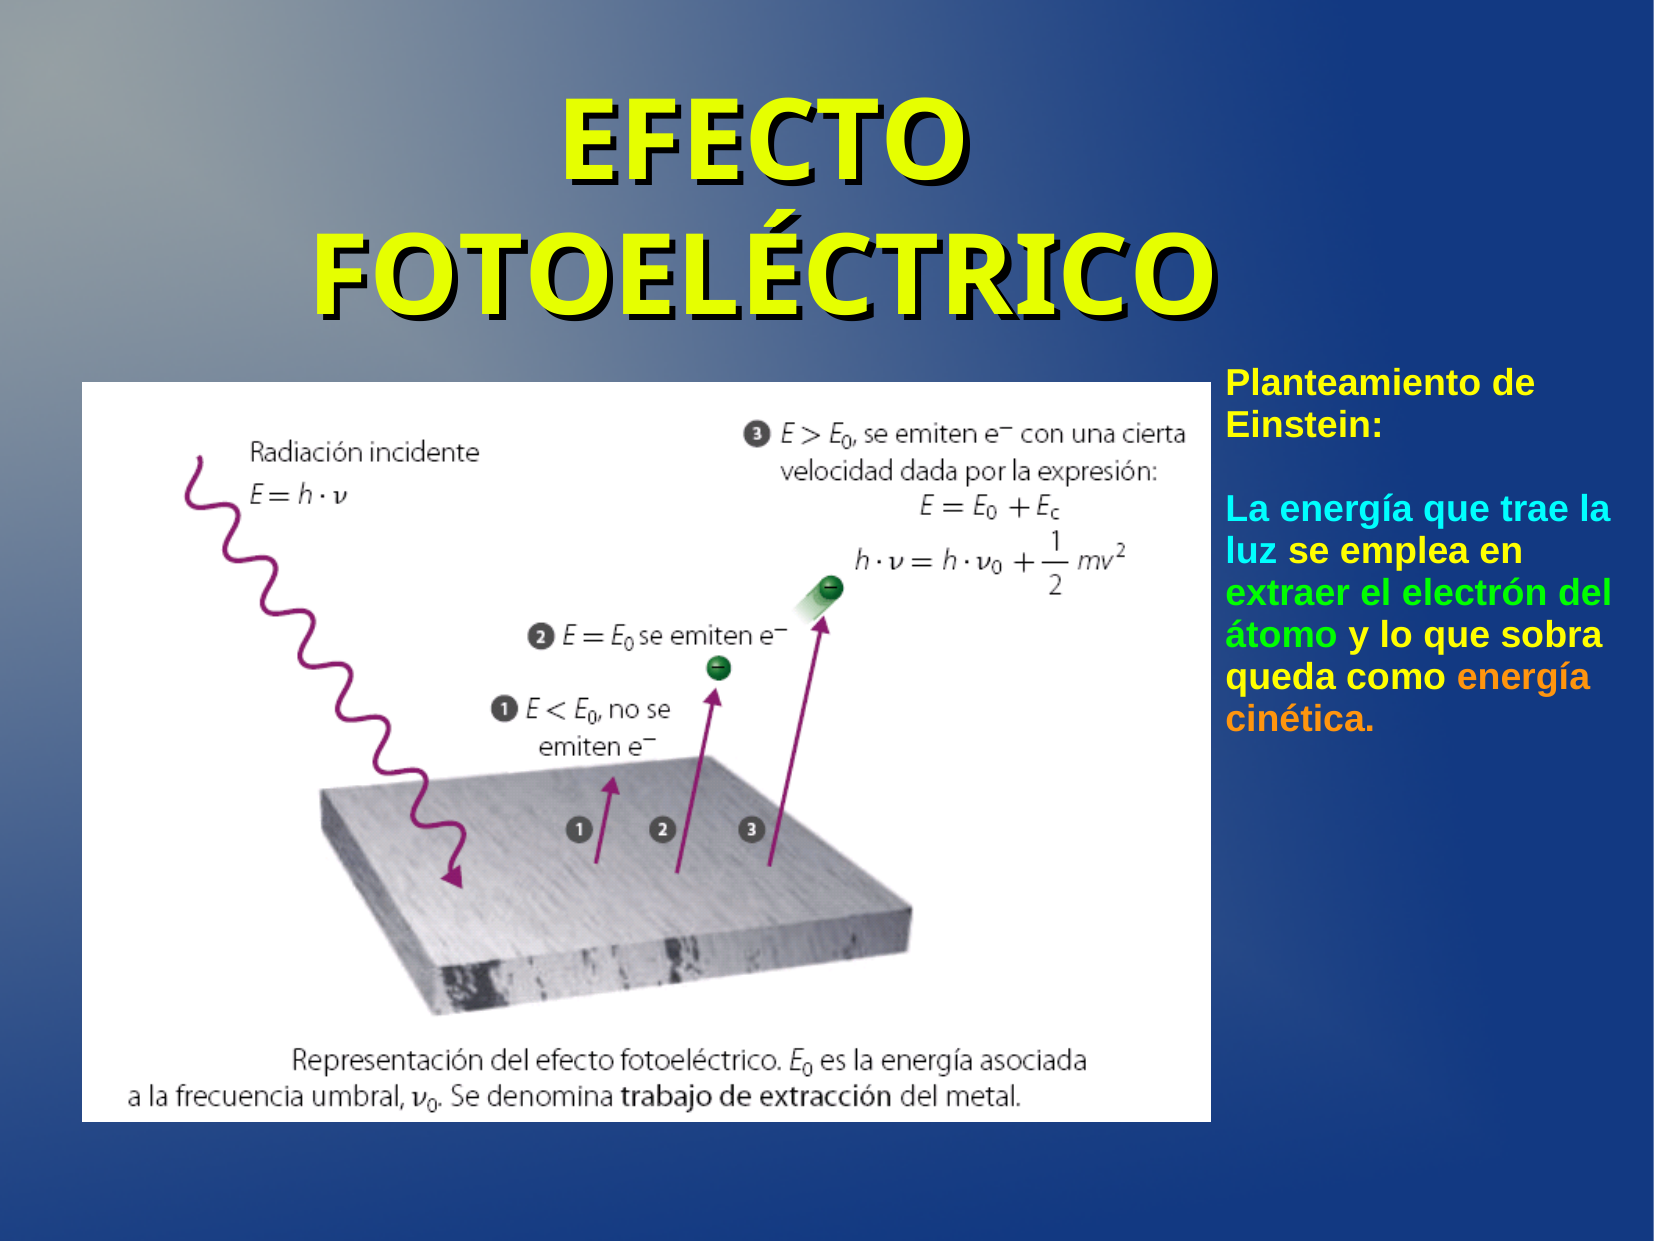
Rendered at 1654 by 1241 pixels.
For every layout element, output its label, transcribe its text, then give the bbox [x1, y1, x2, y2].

text_box Planteamiento de Einstein: La energía que trae la luz se emplea en extraer el electrón del átomo y lo que sobra queda como energía cinética. [1210, 354, 1654, 759]
title EFECTO FOTOELÉCTRICO [88, 59, 1439, 345]
picture [0, 0, 1654, 1241]
